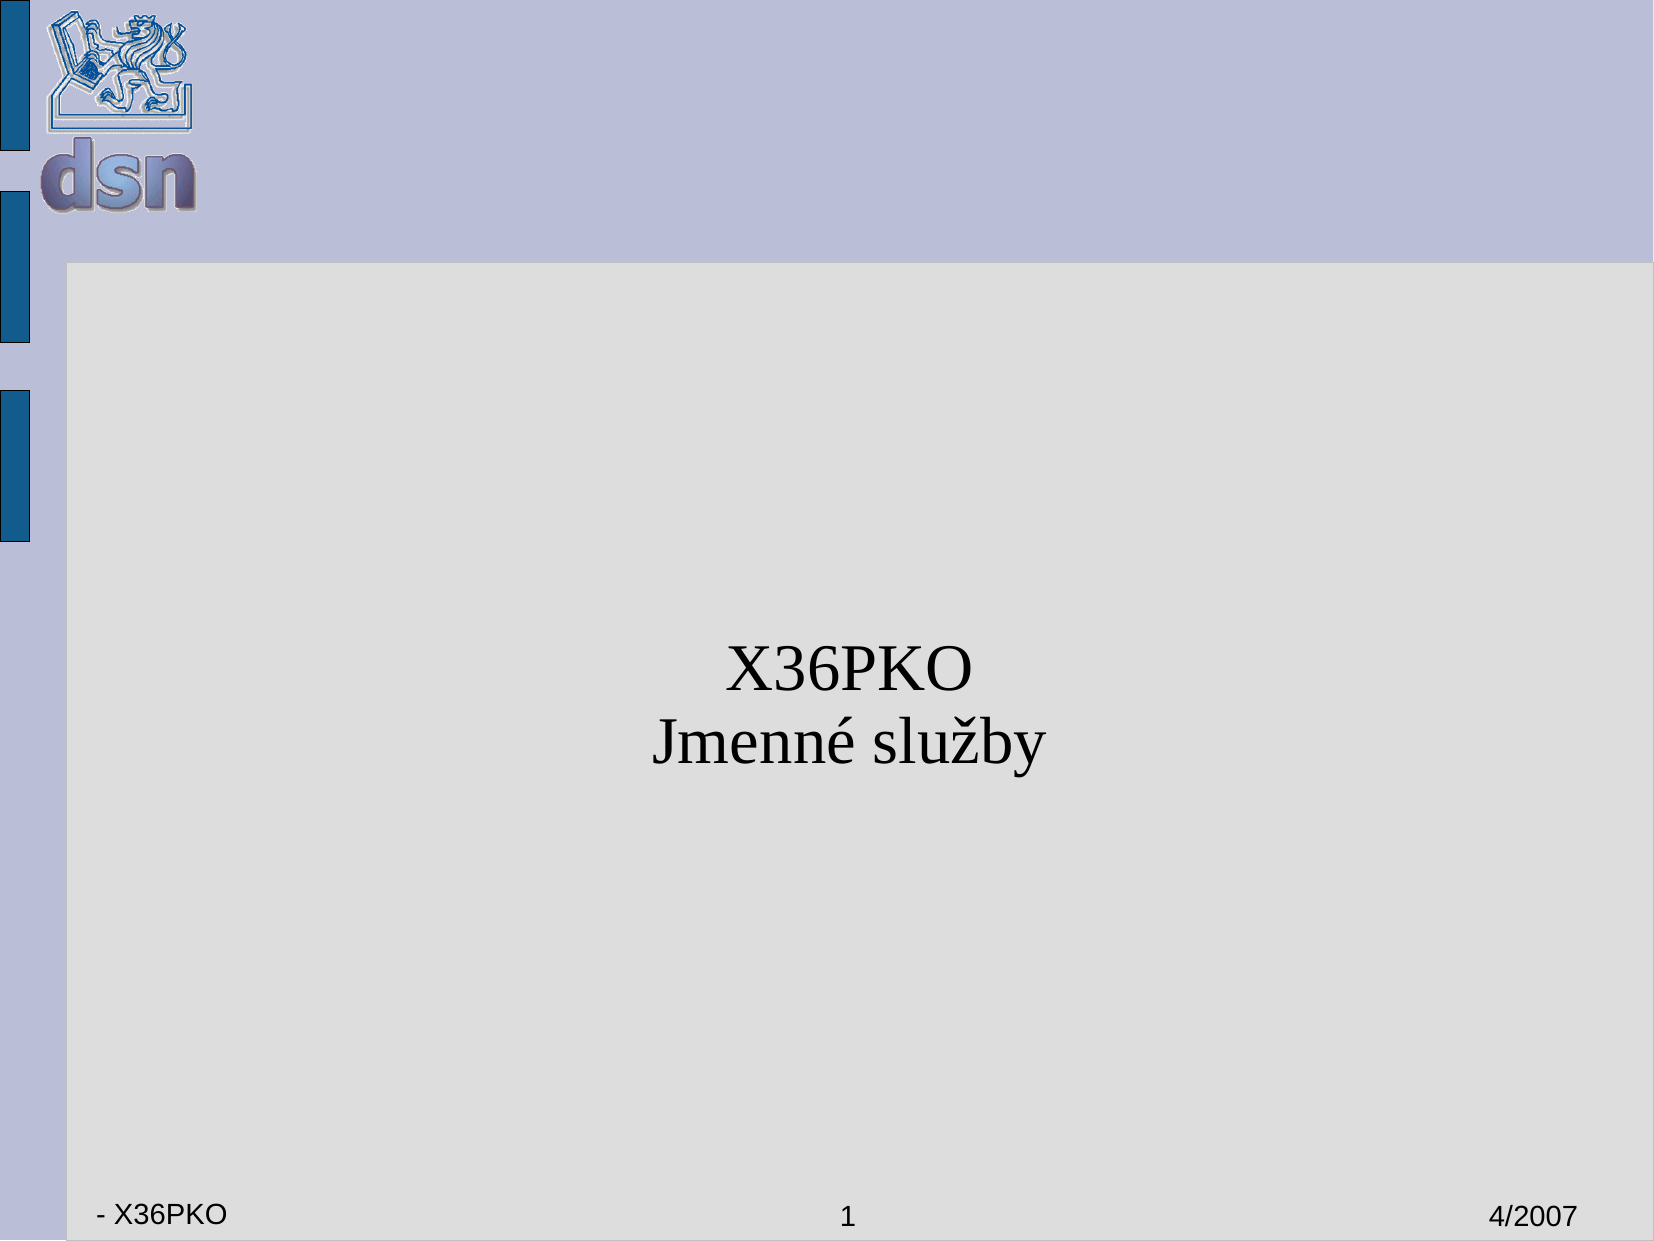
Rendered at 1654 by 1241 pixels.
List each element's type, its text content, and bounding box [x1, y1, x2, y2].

subtitle X36PKO Jmenné služby [126, 290, 1539, 1119]
picture [10, 10, 223, 230]
